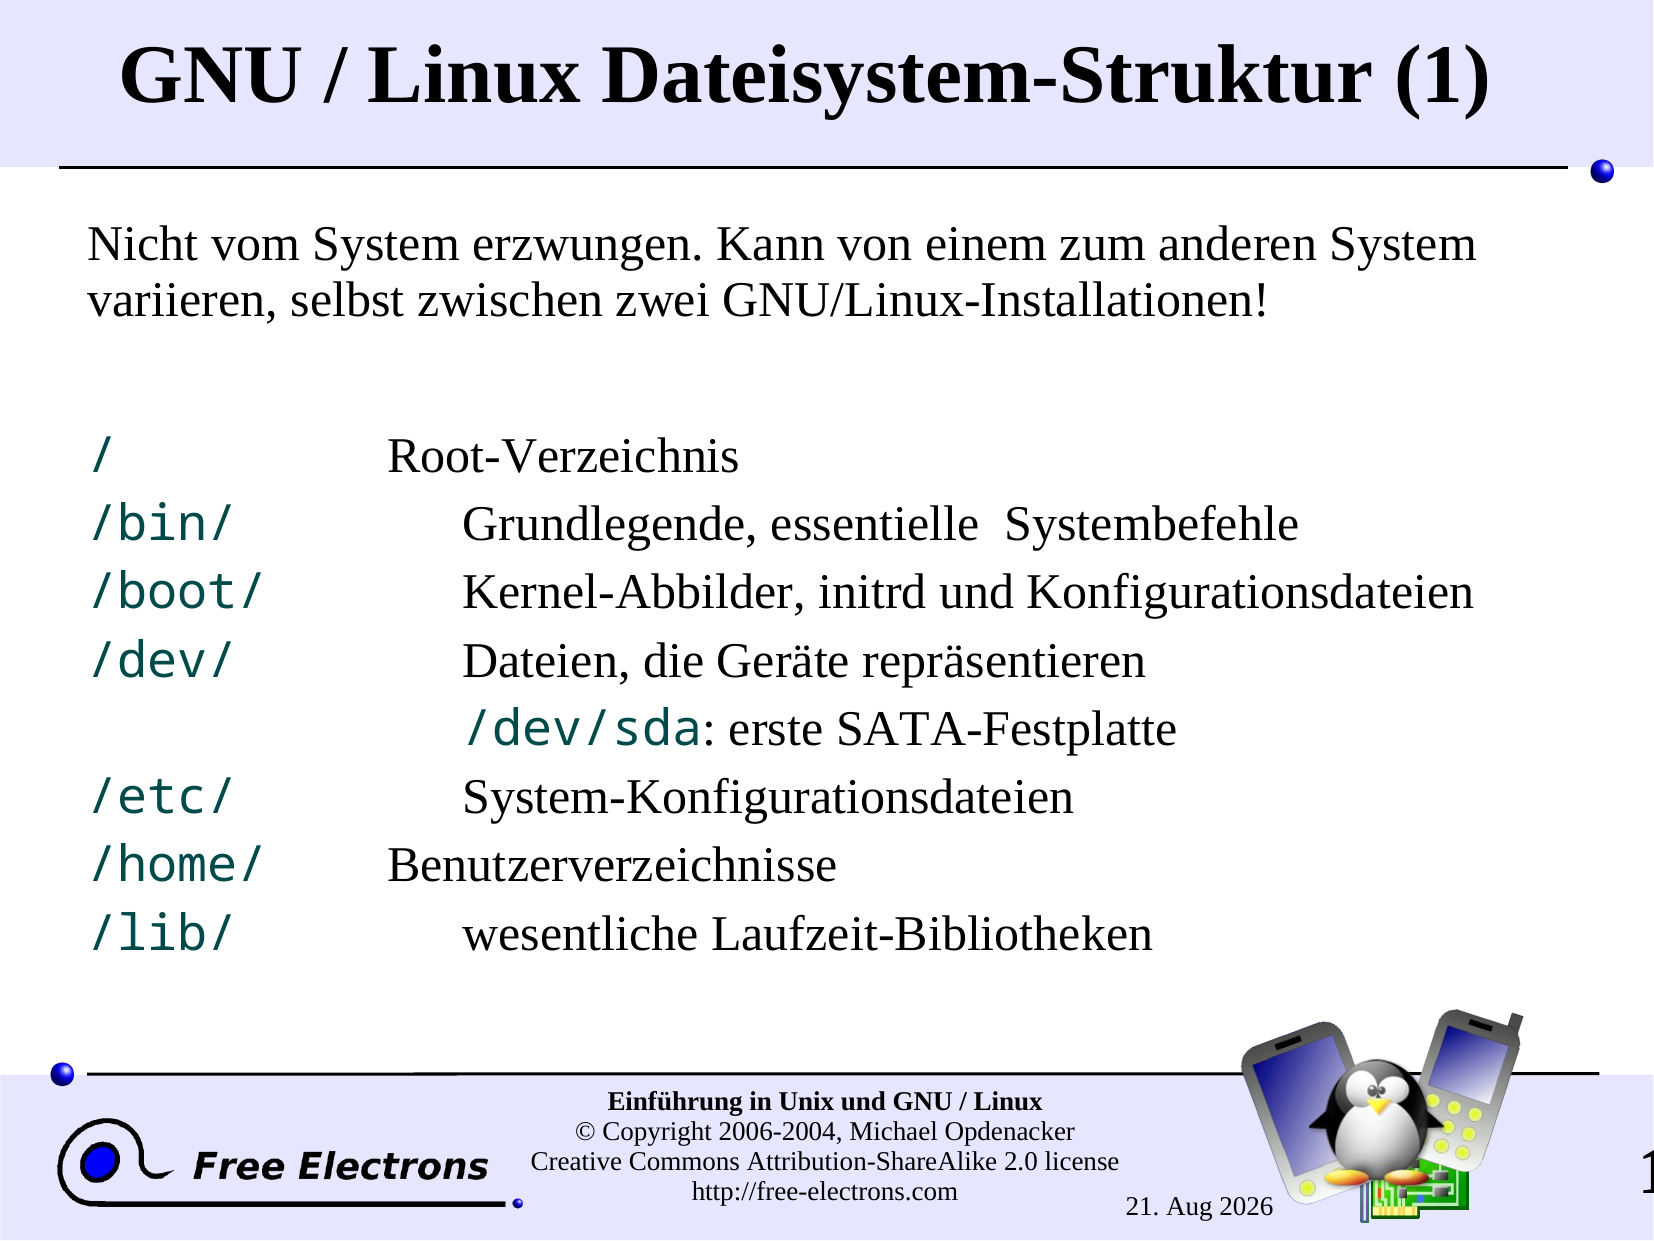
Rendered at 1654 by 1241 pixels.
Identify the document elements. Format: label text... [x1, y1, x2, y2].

picture [50, 1107, 527, 1216]
title GNU / Linux Dateisystem-Struktur (1) [60, 12, 1551, 138]
list Nicht vom System erzwungen. Kann von einem zum anderen System variieren, selbst zwischen zwei GNU/Linux-Installationen! / Root-Verzeichnis /bin/ Grundlegende, essentielle Systembefehle /boot/ Kernel-Abbilder, initrd und Konfigurationsdateien /dev/ Dateien, die Geräte repräsentieren /dev/sda: erste SATA-Festplatte /etc/ System-Konfigurationsdateien /home/ Benutzerverzeichnisse /lib/ wesentliche Laufzeit-Bibliotheken [64, 216, 1518, 1053]
picture [1226, 1007, 1538, 1241]
